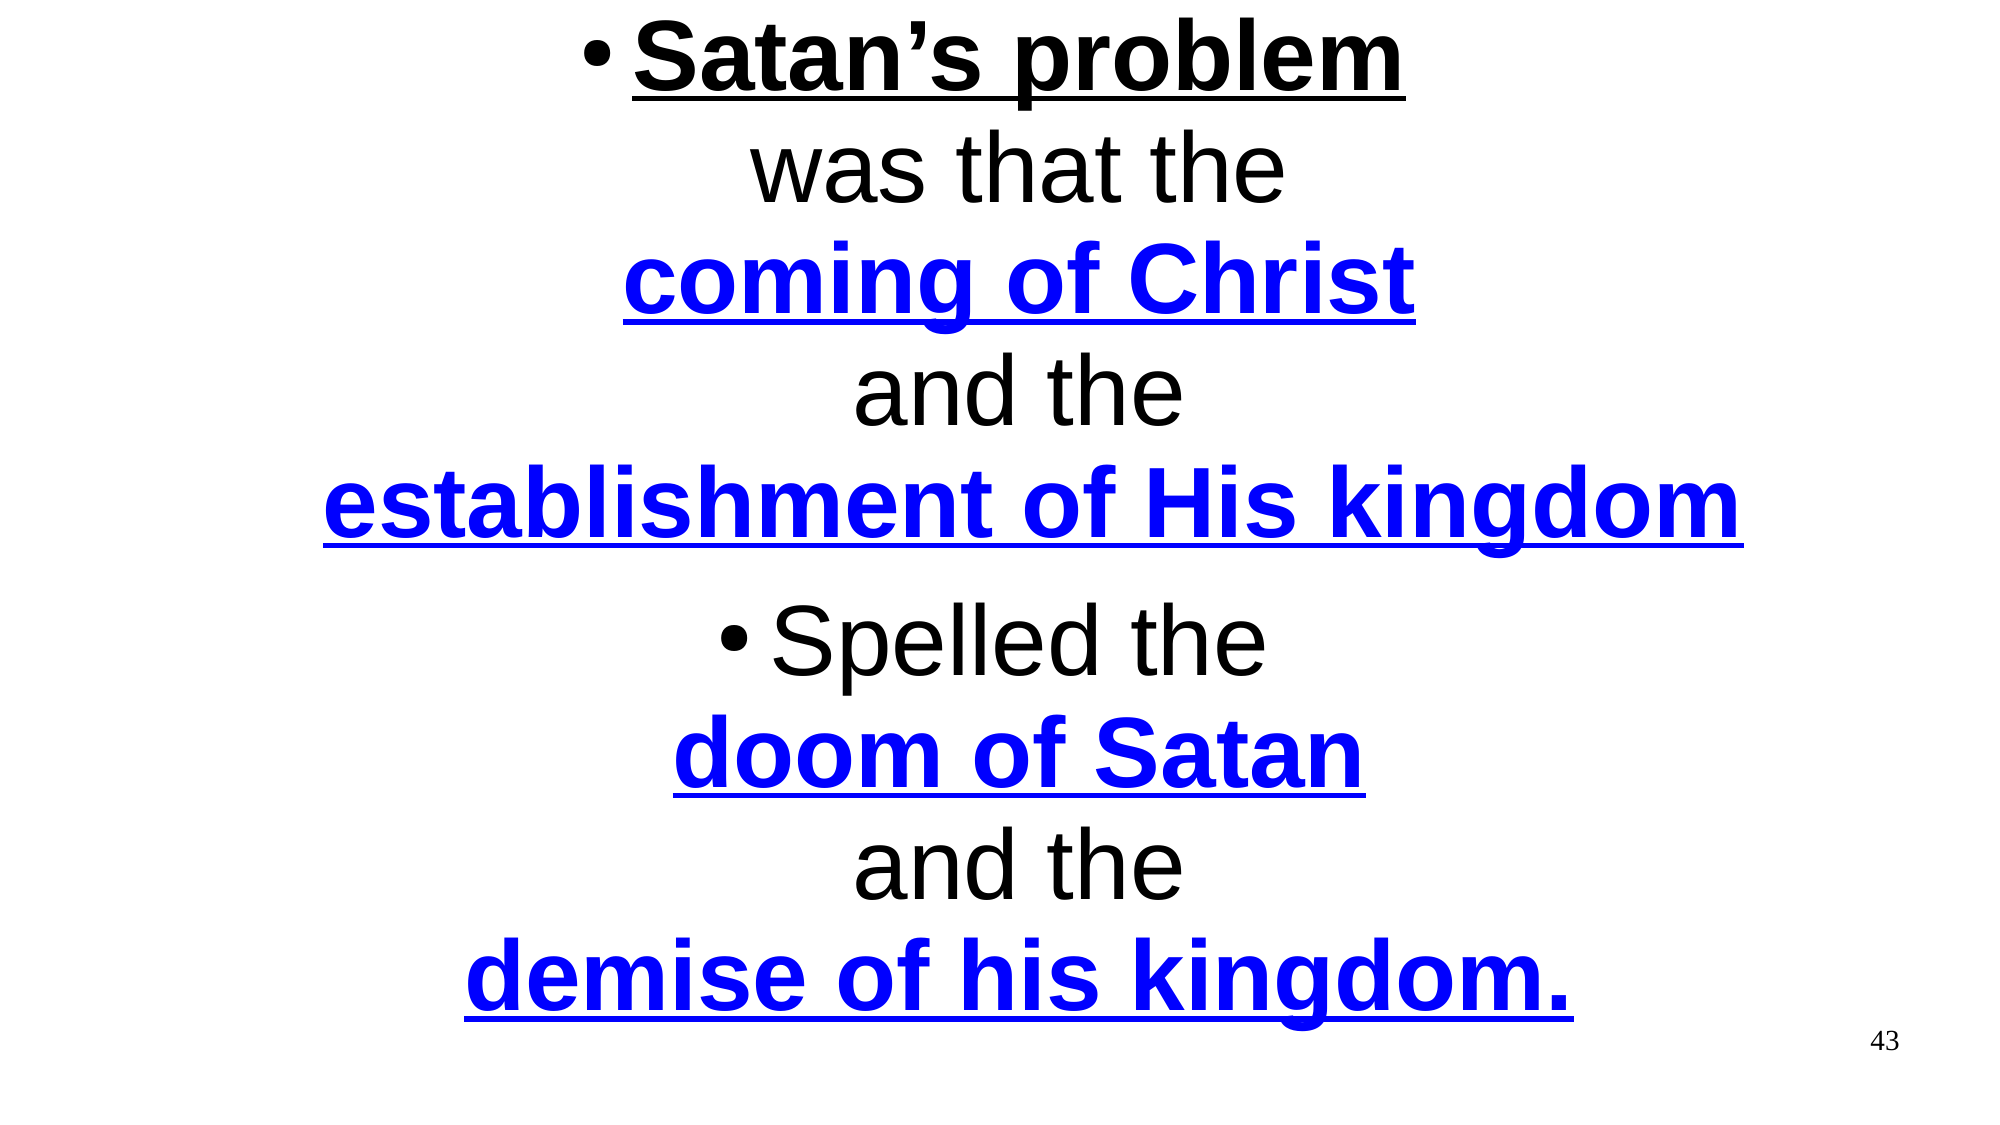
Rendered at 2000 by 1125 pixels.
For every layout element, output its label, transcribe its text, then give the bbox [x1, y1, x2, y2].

list Satan’s problem was that the coming of Christ and the establishment of His kingdom Spelled the doom of Satan and the demise of his kingdom. [0, 0, 1996, 1123]
